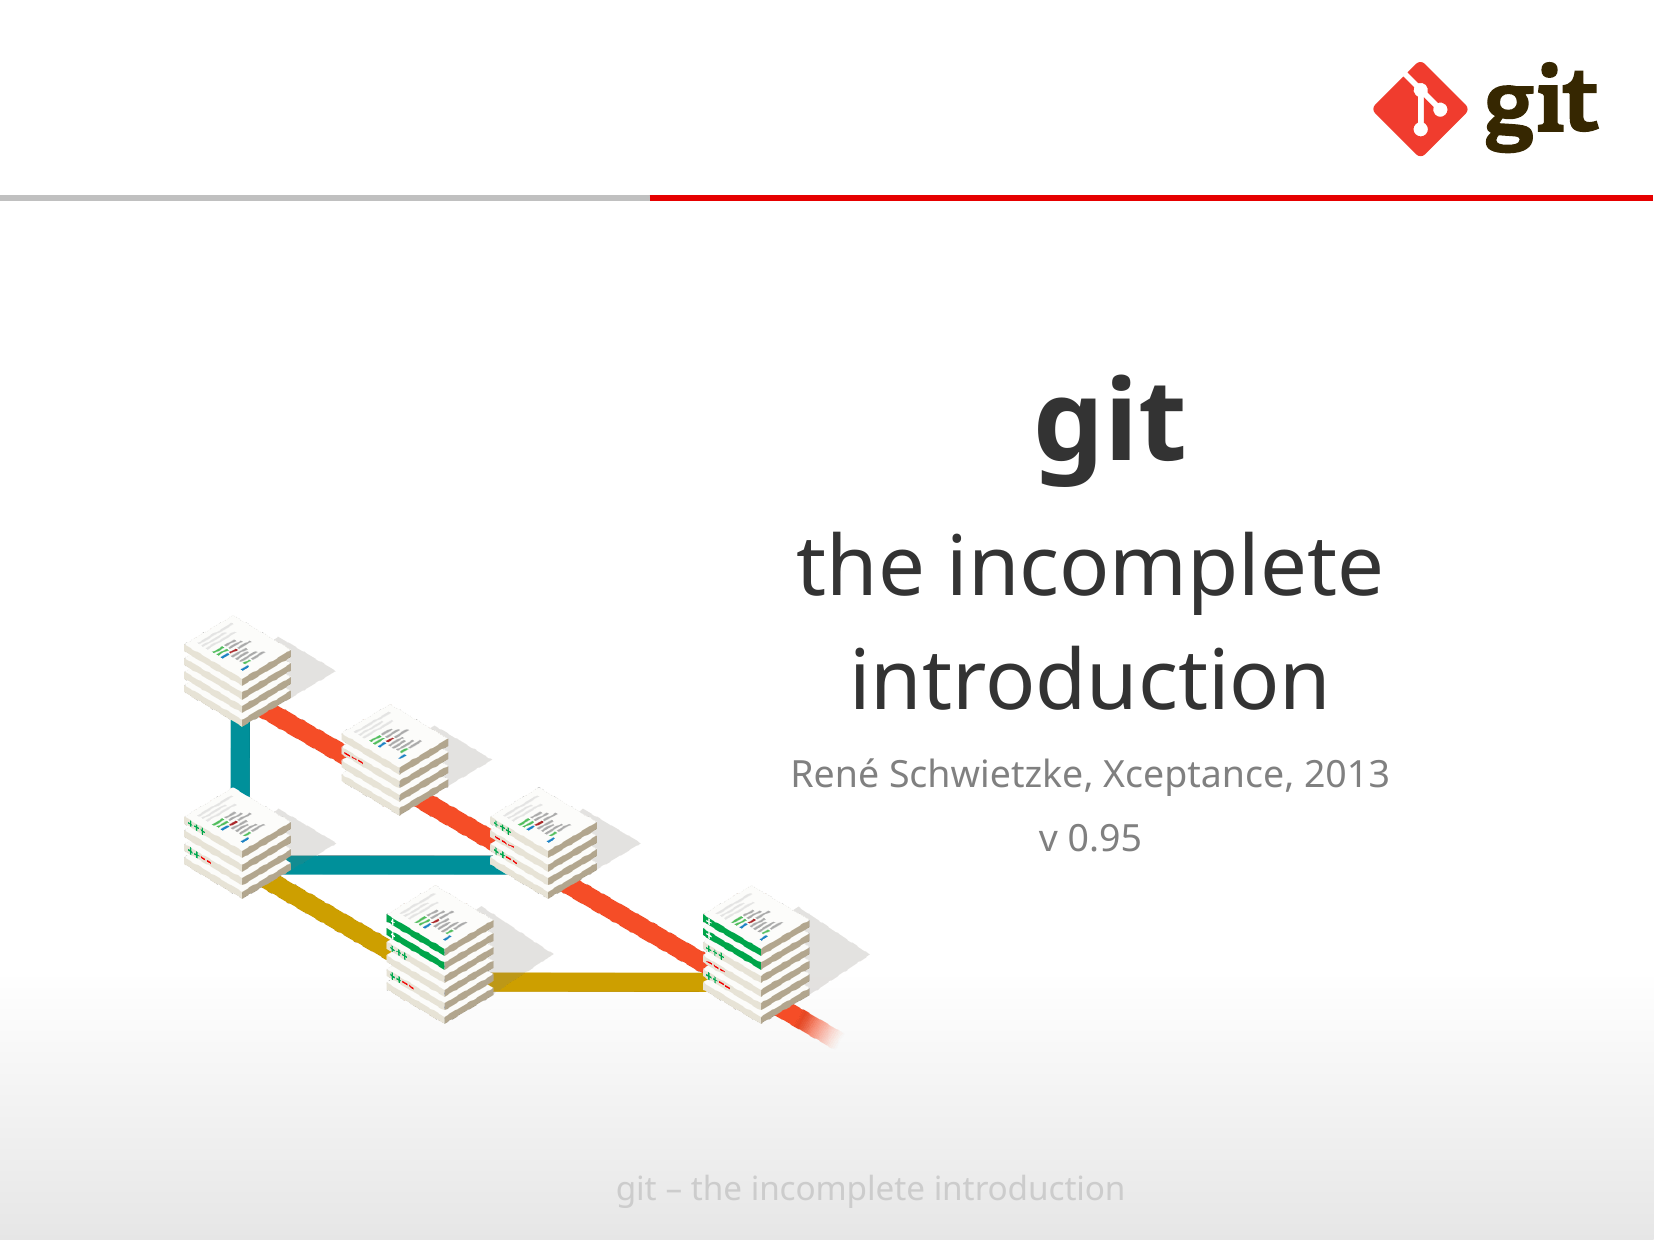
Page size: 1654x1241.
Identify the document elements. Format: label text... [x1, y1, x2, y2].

subtitle git the incomplete introduction René Schwietzke, Xceptance, 2013 v 0.95 [589, 350, 1593, 853]
picture [182, 613, 886, 1068]
